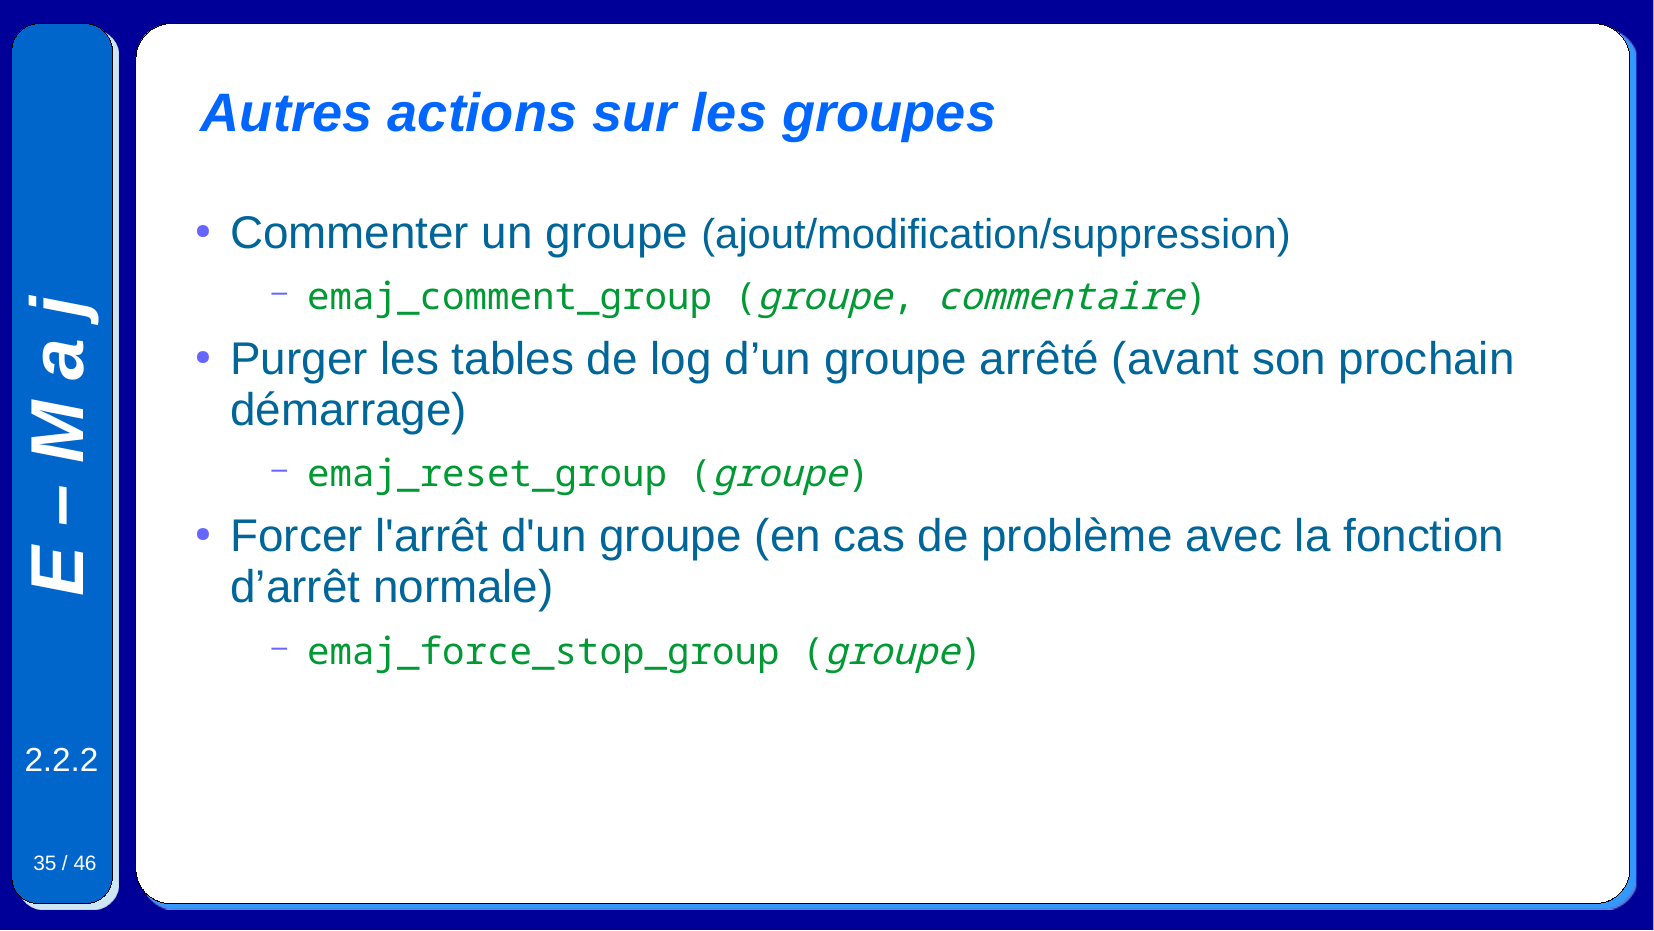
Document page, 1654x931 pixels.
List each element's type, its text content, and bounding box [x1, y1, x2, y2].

title Autres actions sur les groupes [200, 34, 1575, 191]
list Commenter un groupe (ajout/modification/suppression) emaj_comment_group (groupe, commentaire) Purger les tables de log d’un groupe arrêté (avant son prochain démarrage) emaj_reset_group (groupe) Forcer l'arrêt d'un groupe (en cas de problème avec la fonction d’arrêt normale) emaj_force_stop_group (groupe) [177, 206, 1587, 827]
